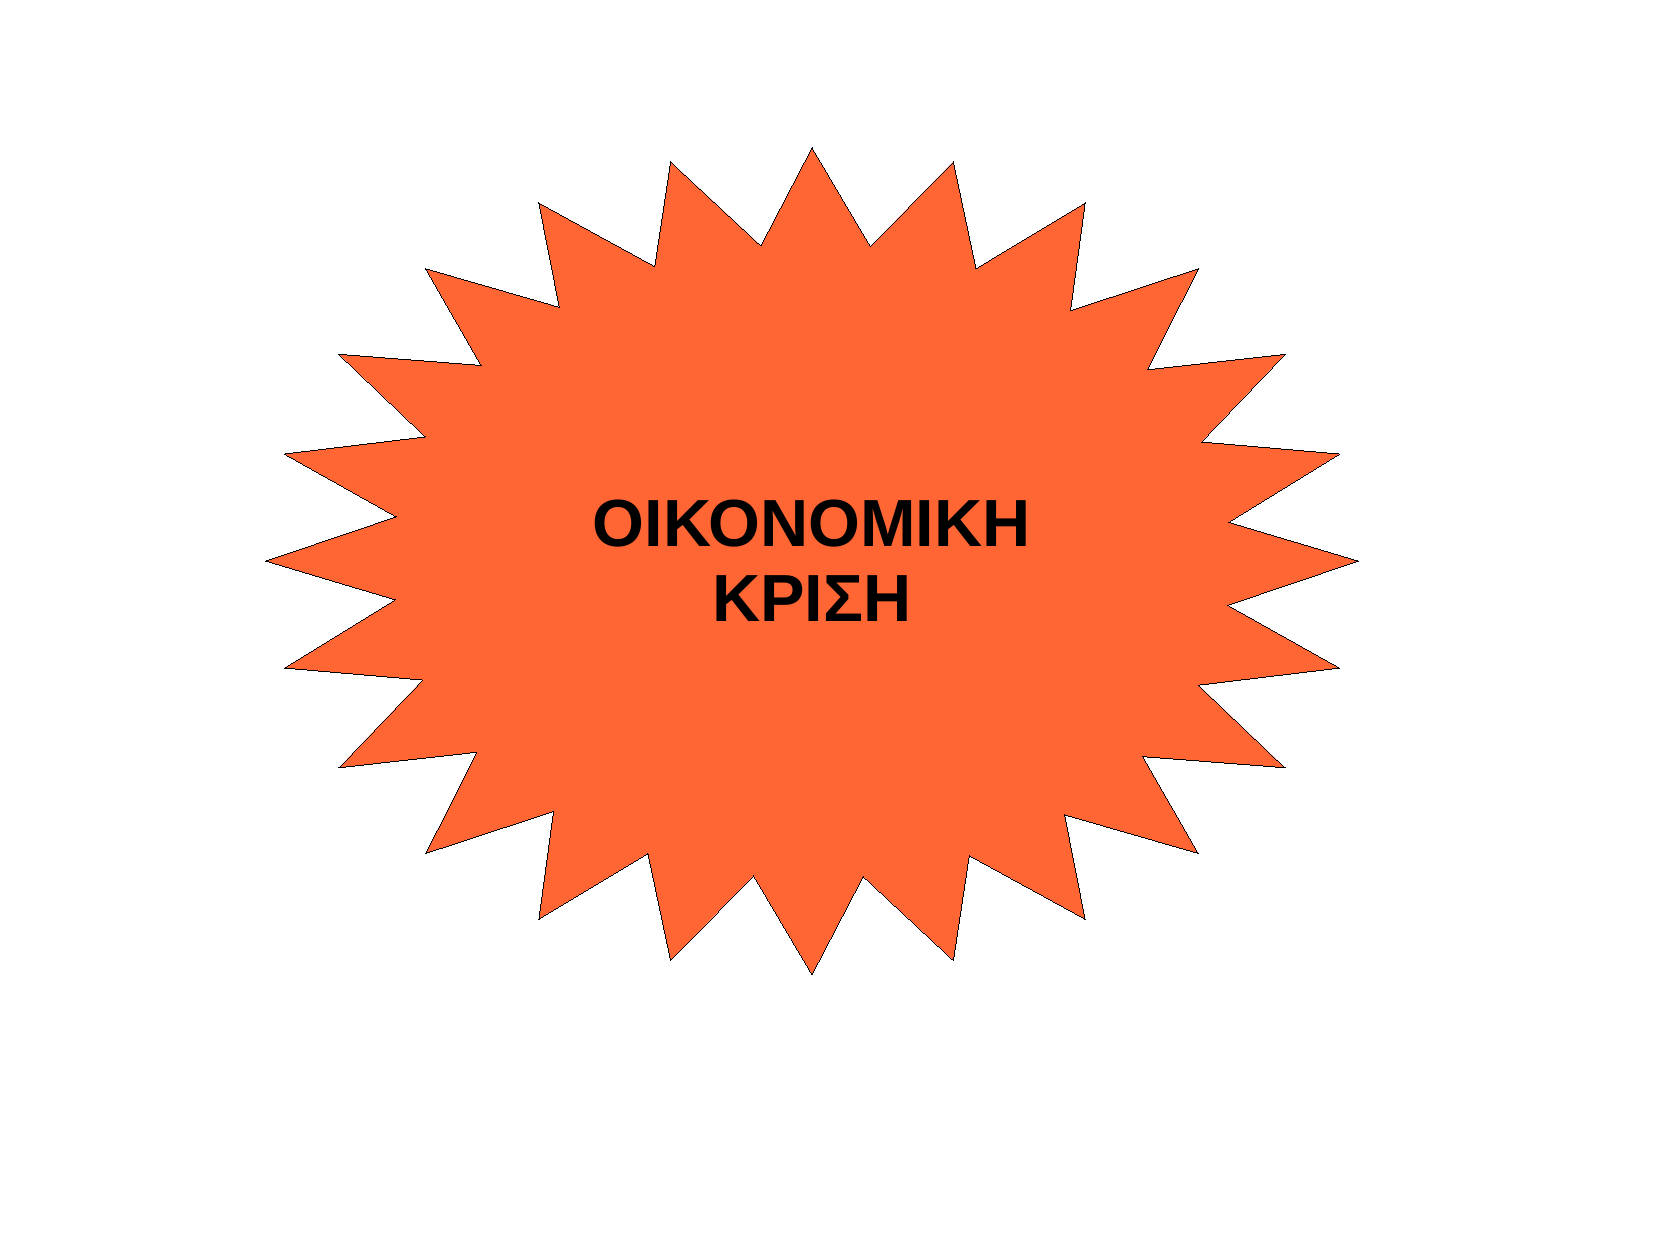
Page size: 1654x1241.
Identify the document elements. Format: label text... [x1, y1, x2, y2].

text_box ΟΙΚΟΝΟΜΙΚΗ ΚΡΙΣΗ [265, 147, 1359, 975]
